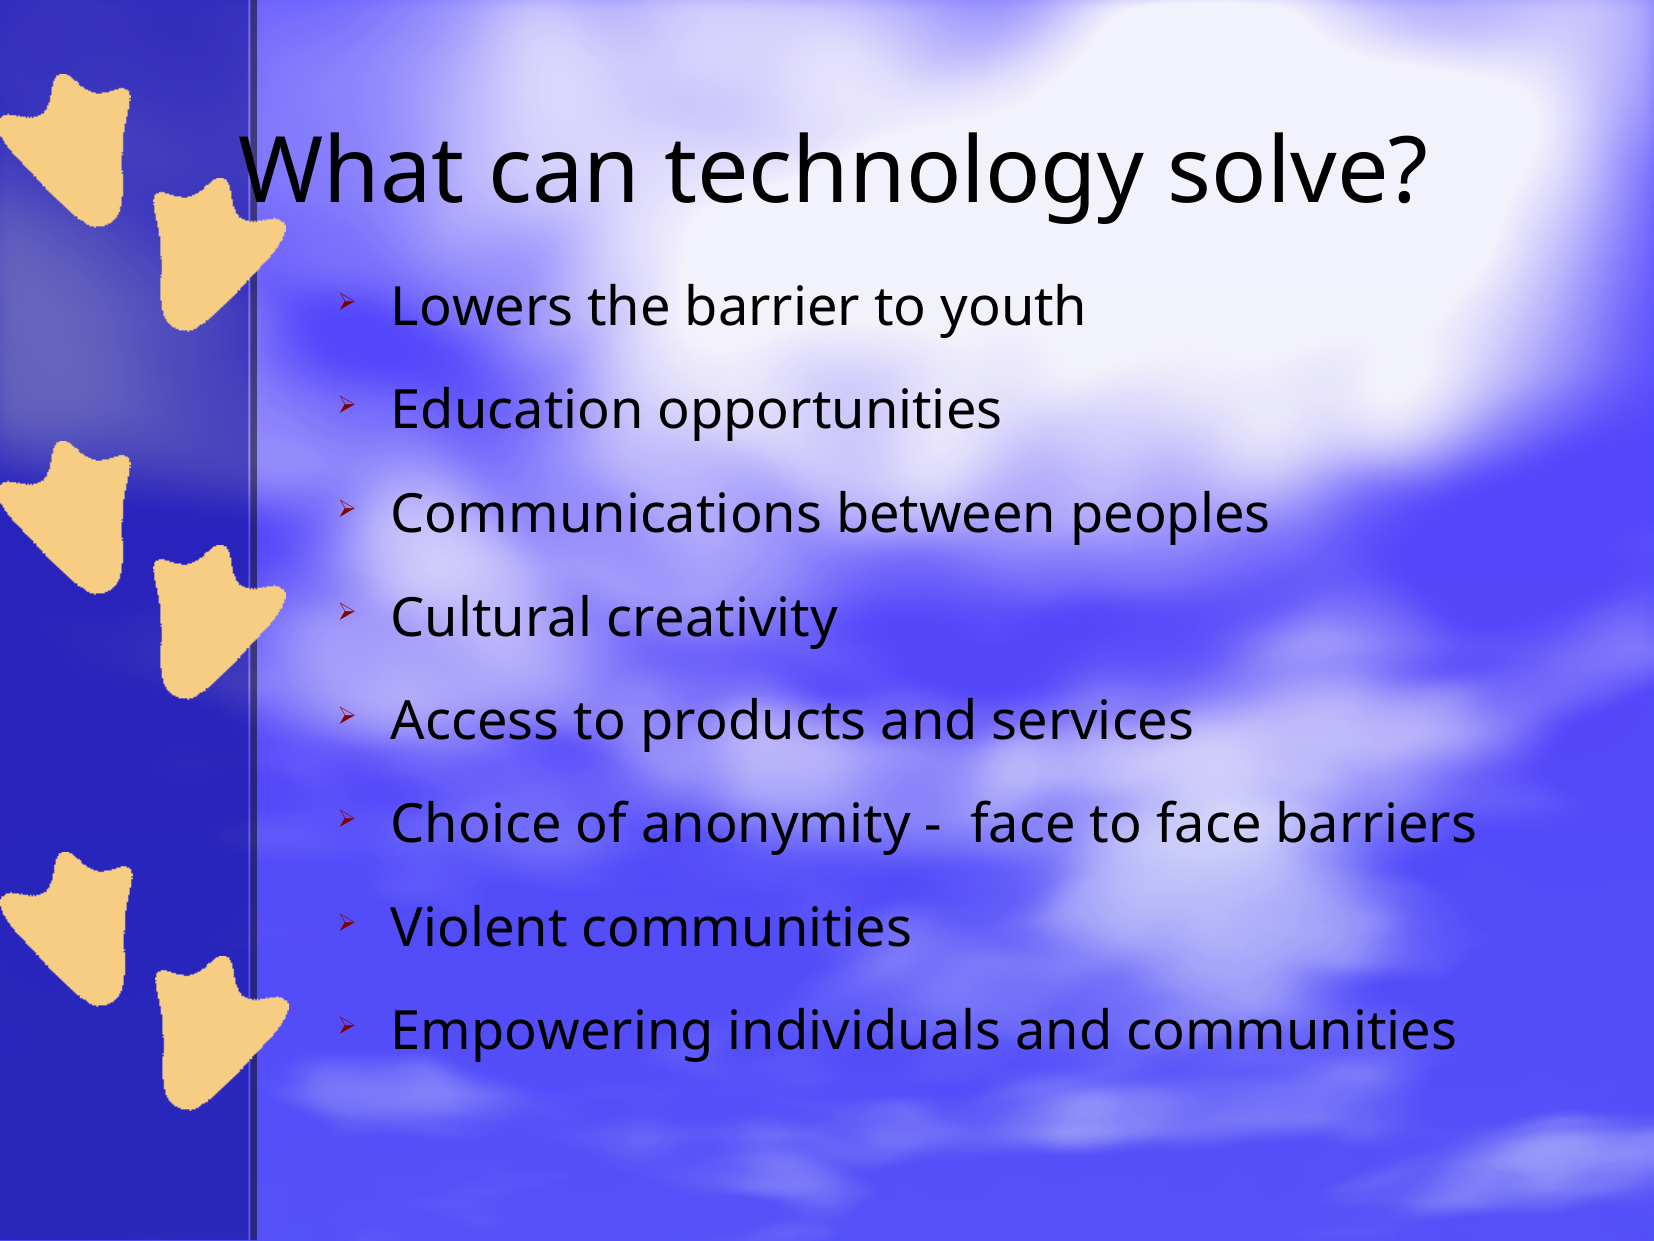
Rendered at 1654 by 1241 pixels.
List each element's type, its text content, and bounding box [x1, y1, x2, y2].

list Lowers the barrier to youth Education opportunities Communications between peoples Cultural creativity Access to products and services Choice of anonymity - face to face barriers Violent communities Empowering individuals and communities [302, 271, 1503, 1170]
picture [0, 852, 133, 1007]
title What can technology solve? [127, 63, 1540, 271]
picture [153, 545, 286, 700]
picture [153, 271, 286, 332]
picture [0, 441, 131, 595]
picture [155, 956, 289, 1111]
picture [0, 74, 127, 228]
